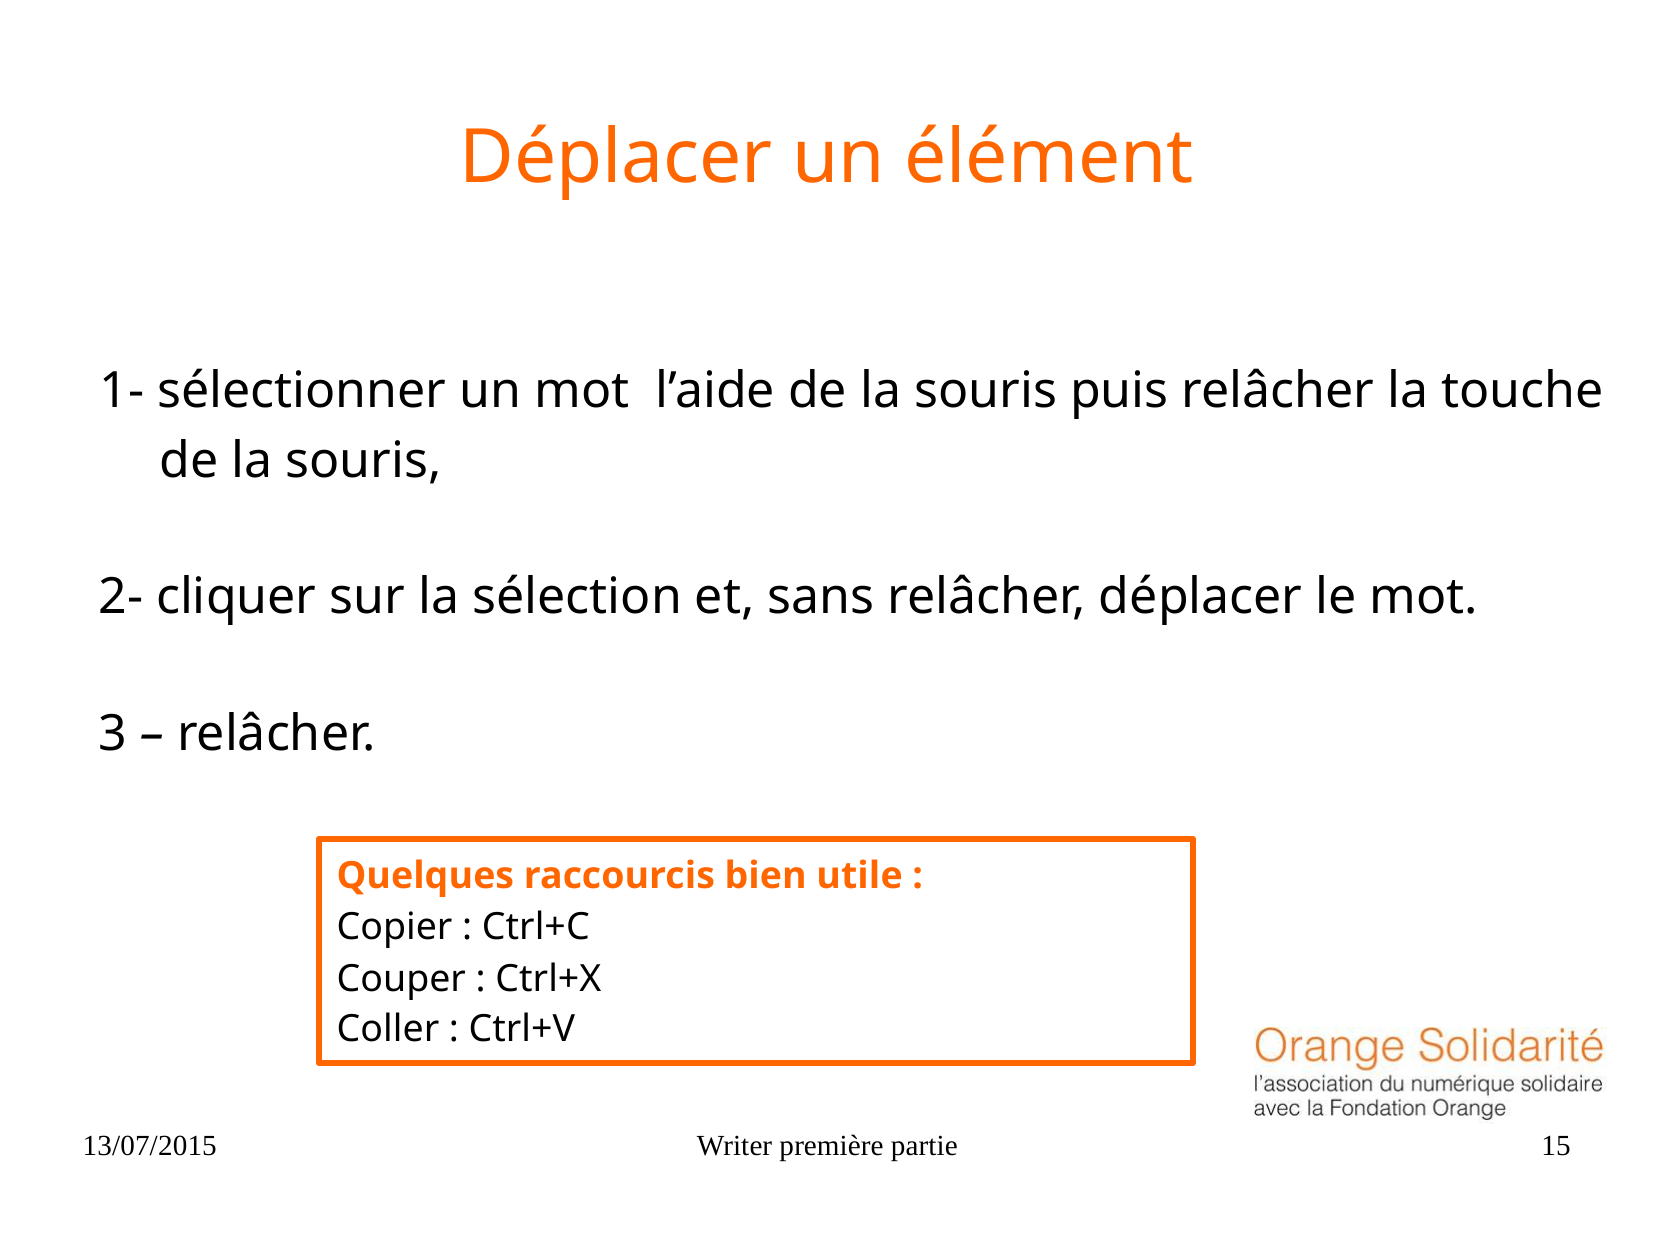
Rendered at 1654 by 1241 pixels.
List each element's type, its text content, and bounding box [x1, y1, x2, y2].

text_box 1- sélectionner un mot l’aide de la souris puis relâcher la touche de la souris, 2- cliquer sur la sélection et, sans relâcher, déplacer le mot. 3 – relâcher. [70, 342, 1630, 718]
text_box Quelques raccourcis bien utile : Copier : Ctrl+C Couper : Ctrl+X Coller : Ctrl+V [318, 838, 1193, 1039]
picture [1254, 1027, 1607, 1126]
title Déplacer un élément [82, 49, 1571, 257]
